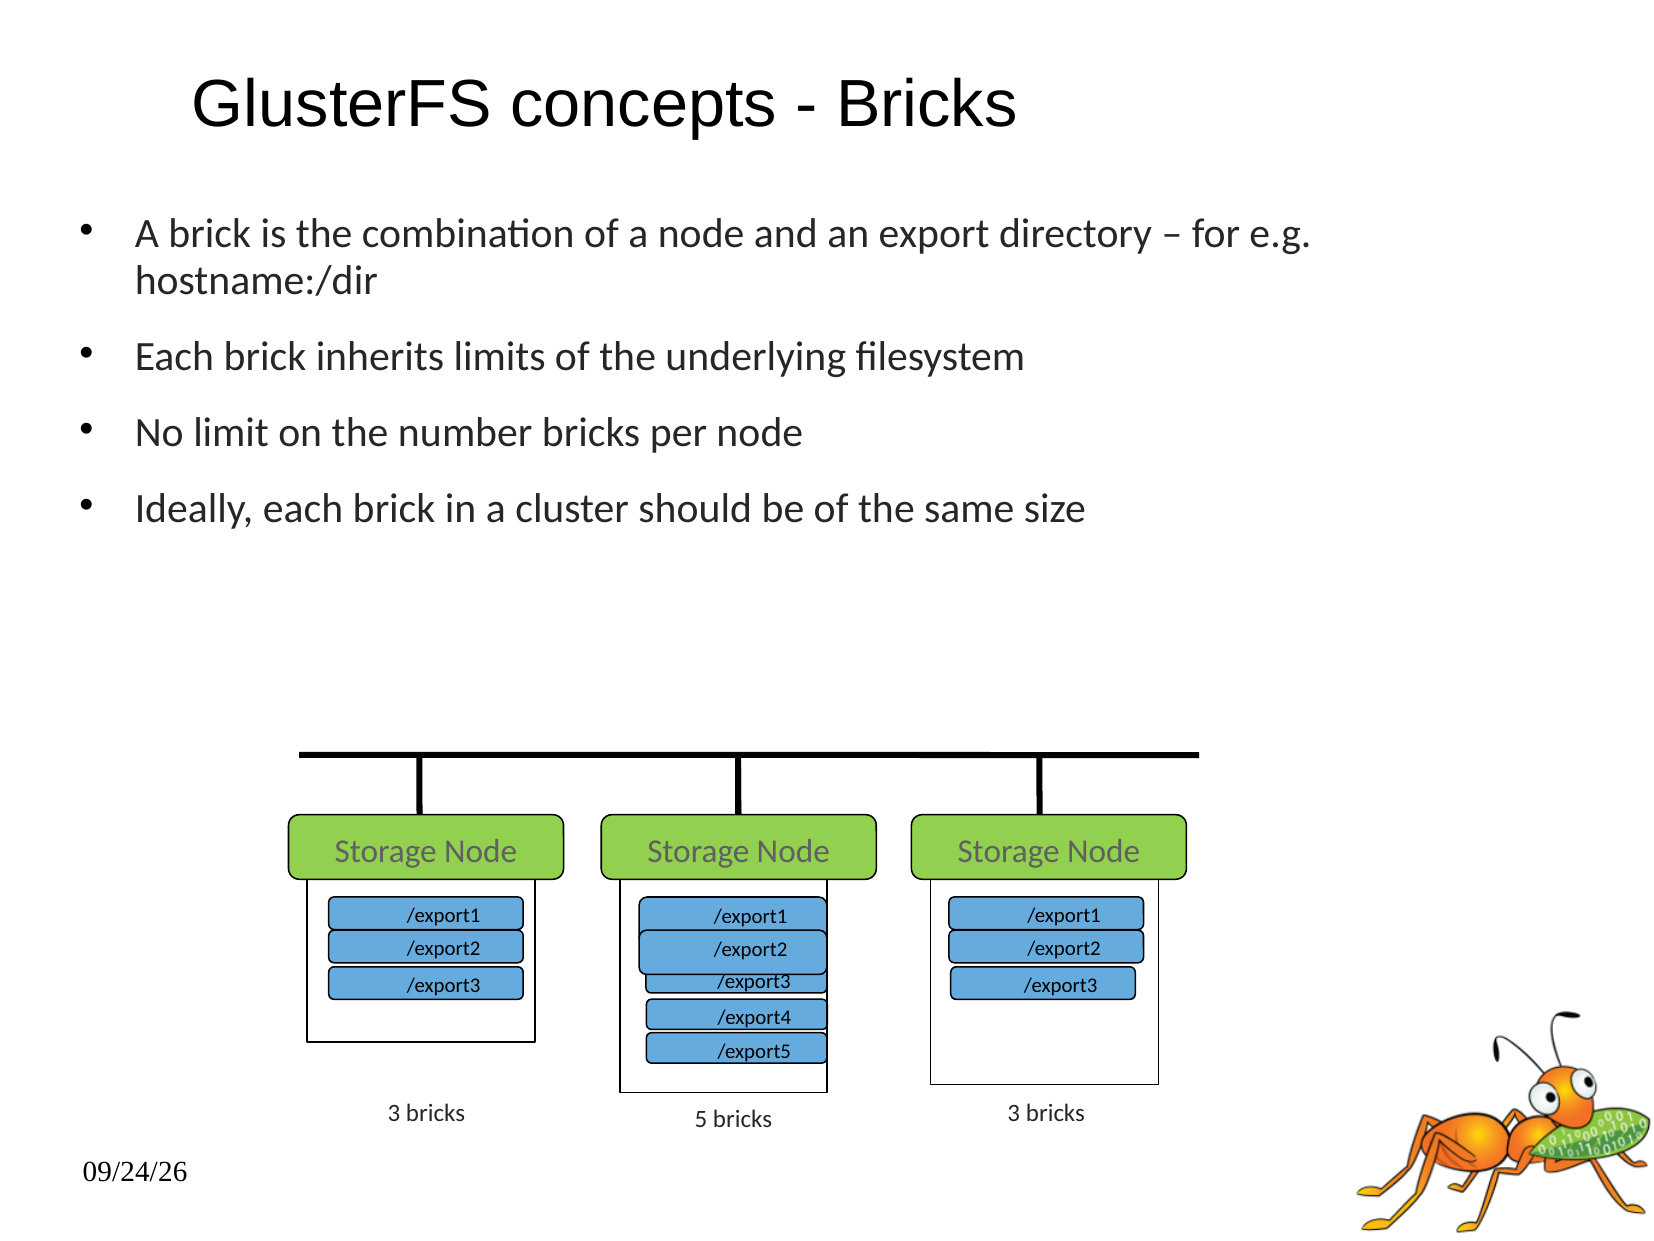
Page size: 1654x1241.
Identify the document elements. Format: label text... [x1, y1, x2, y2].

text_box /export3 [950, 966, 1136, 1000]
text_box Storage Node [601, 814, 877, 880]
text_box /export2 [948, 930, 1144, 963]
text_box /export3 [645, 972, 826, 993]
text_box /export4 [646, 999, 826, 1030]
text_box /export2 [639, 930, 826, 975]
text_box GlusterFS concepts - Bricks [88, 59, 1123, 149]
text_box Storage Node [911, 814, 1187, 880]
text_box /export5 [646, 1032, 826, 1064]
text_box 3 bricks [933, 1091, 1159, 1135]
text_box Storage Node [288, 814, 564, 880]
text_box 3 bricks [313, 1091, 539, 1135]
text_box /export1 [948, 896, 1144, 930]
text_box /export1 [639, 896, 826, 934]
text_box [147, 0, 1653, 168]
text_box /export3 [328, 966, 524, 1000]
text_box /export2 [328, 930, 524, 963]
picture [1353, 1009, 1654, 1235]
text_box /export1 [328, 896, 524, 930]
text_box 5 bricks [620, 1097, 846, 1141]
list A brick is the combination of a node and an export directory – for e.g. hostname:/dir Each brick inherits limits of the underlying filesystem No limit on the number bricks per node Ideally, each brick in a cluster should be of the same size [79, 206, 1565, 562]
